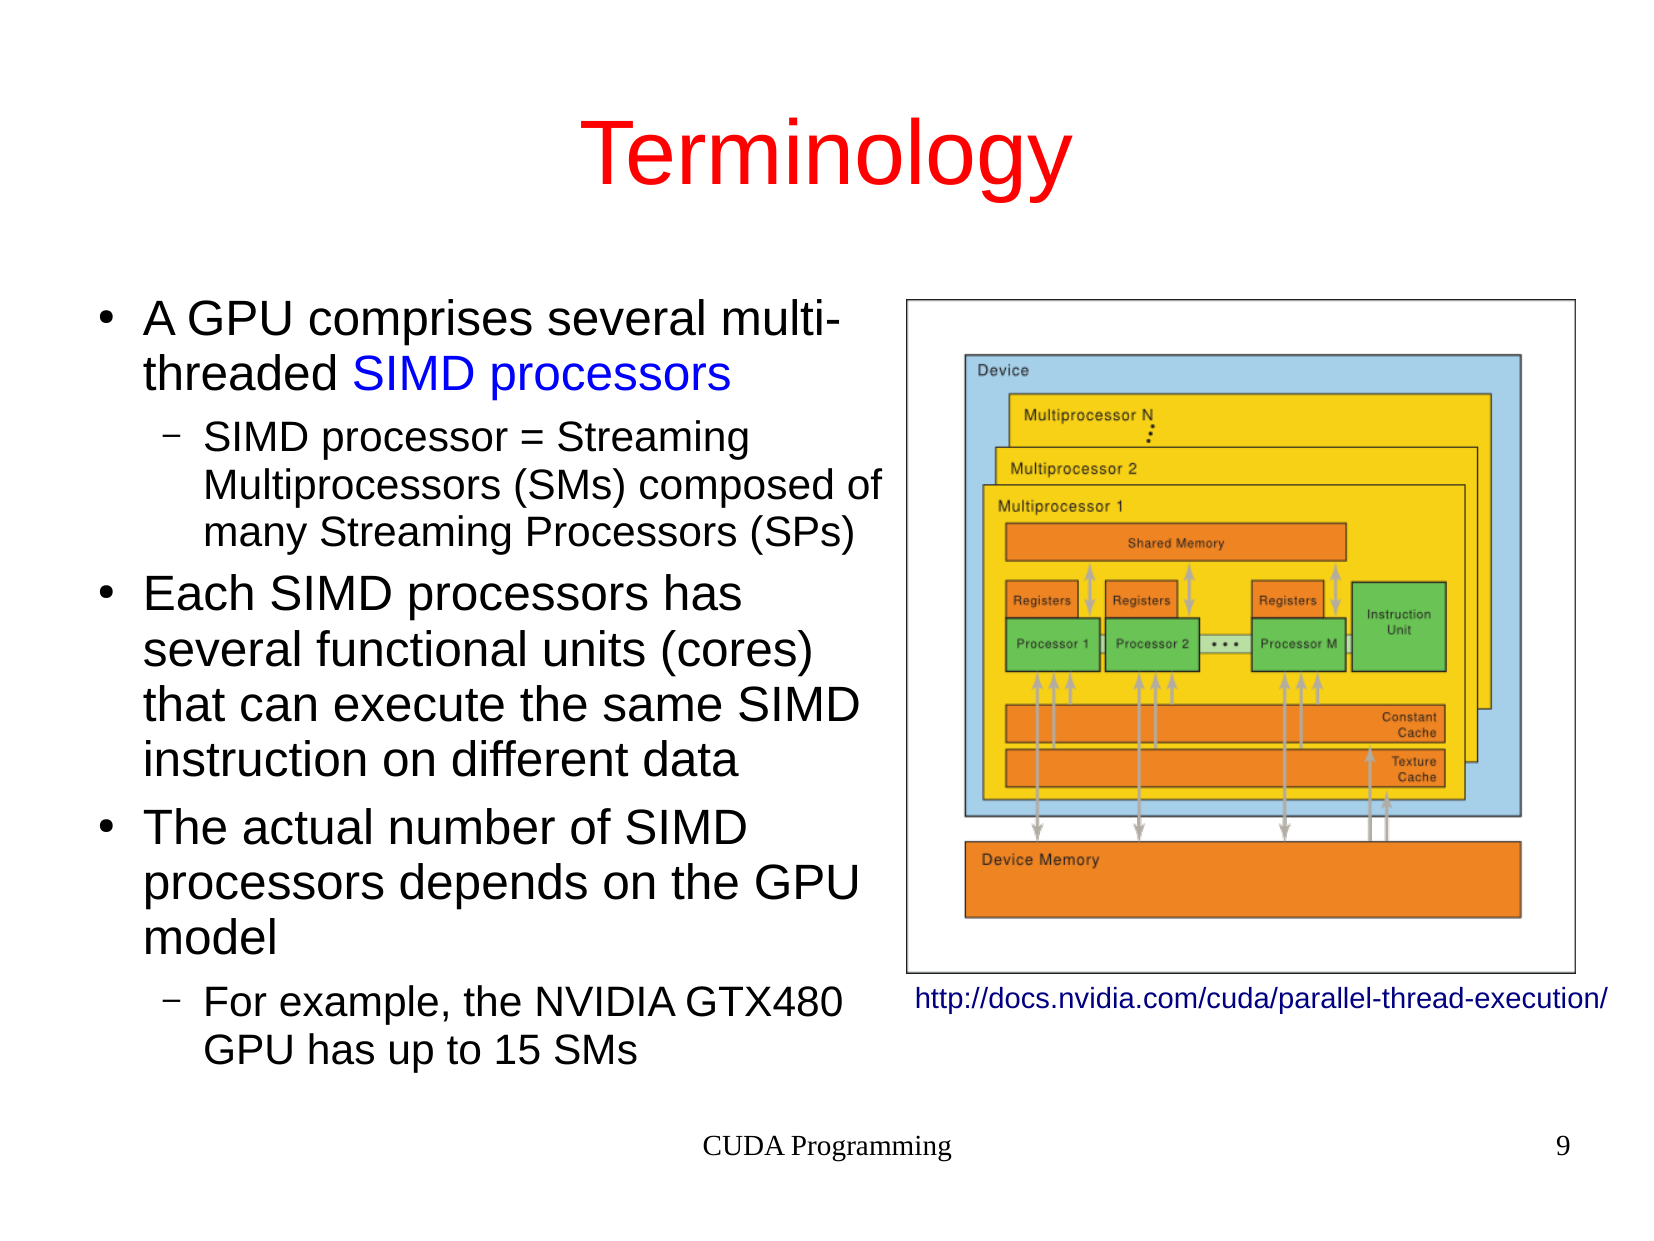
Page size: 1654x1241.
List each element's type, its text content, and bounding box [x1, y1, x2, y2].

picture [906, 299, 1576, 974]
list A GPU comprises several multi-threaded SIMD processors SIMD processor = Streaming Multiprocessors (SMs) composed of many Streaming Processors (SPs) Each SIMD processors has several functional units (cores) that can execute the same SIMD instruction on different data The actual number of SIMD processors depends on the GPU model For example, the NVIDIA GTX480 GPU has up to 15 SMs [82, 290, 901, 1088]
text_box http://docs.nvidia.com/cuda/parallel-thread-execution/ [900, 975, 1651, 1023]
title Terminology [82, 49, 1571, 257]
